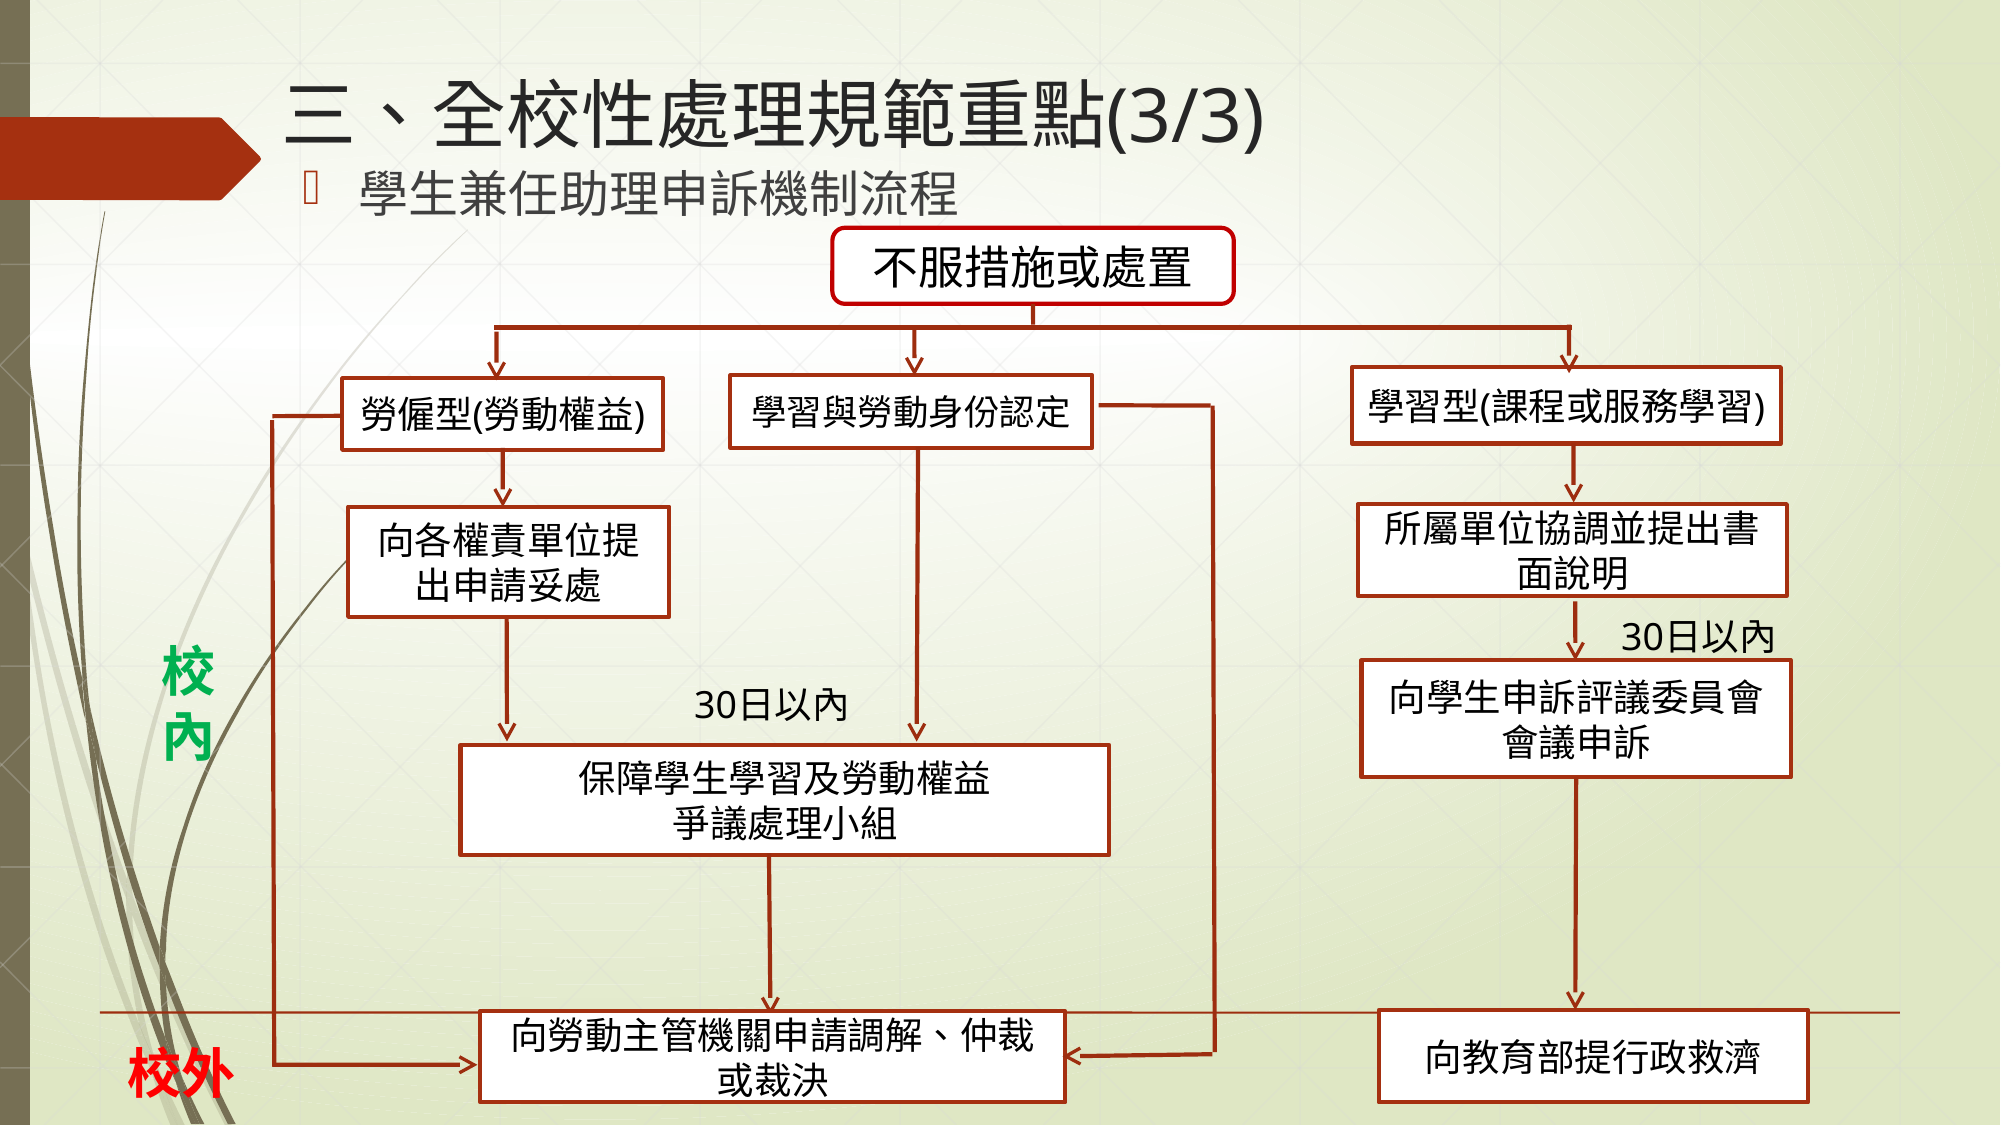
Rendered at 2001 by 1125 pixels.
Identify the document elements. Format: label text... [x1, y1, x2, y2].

text_box 校外 [90, 1019, 273, 1125]
text_box 保障學生學習及勞動權益 爭議處理小組 [460, 745, 1110, 856]
text_box 不服措施或處置 [832, 227, 1234, 304]
text_box 學習與勞動身份認定 [730, 375, 1093, 448]
text_box 向學生申訴評議委員會會議申訴 [1361, 660, 1791, 778]
text_box 校 內 [131, 445, 245, 960]
text_box 學習型(課程或服務學習) [1351, 367, 1781, 444]
text_box 30日以內 [1589, 609, 1809, 661]
text_box 向教育部提行政救濟 [1378, 1010, 1808, 1103]
text_box 勞僱型(勞動權益) [342, 378, 664, 450]
text_box 30日以內 [662, 677, 881, 729]
text_box 所屬單位協調並提出書面說明 [1357, 504, 1787, 596]
text_box 向勞動主管機關申請調解、仲裁或裁決 [480, 1011, 1066, 1103]
text_box 學生兼任助理申訴機制流程 [287, 154, 980, 228]
text_box 向各權責單位提出申請妥處 [348, 506, 670, 617]
title 三、全校性處理規範重點(3/3) [266, 60, 1845, 201]
